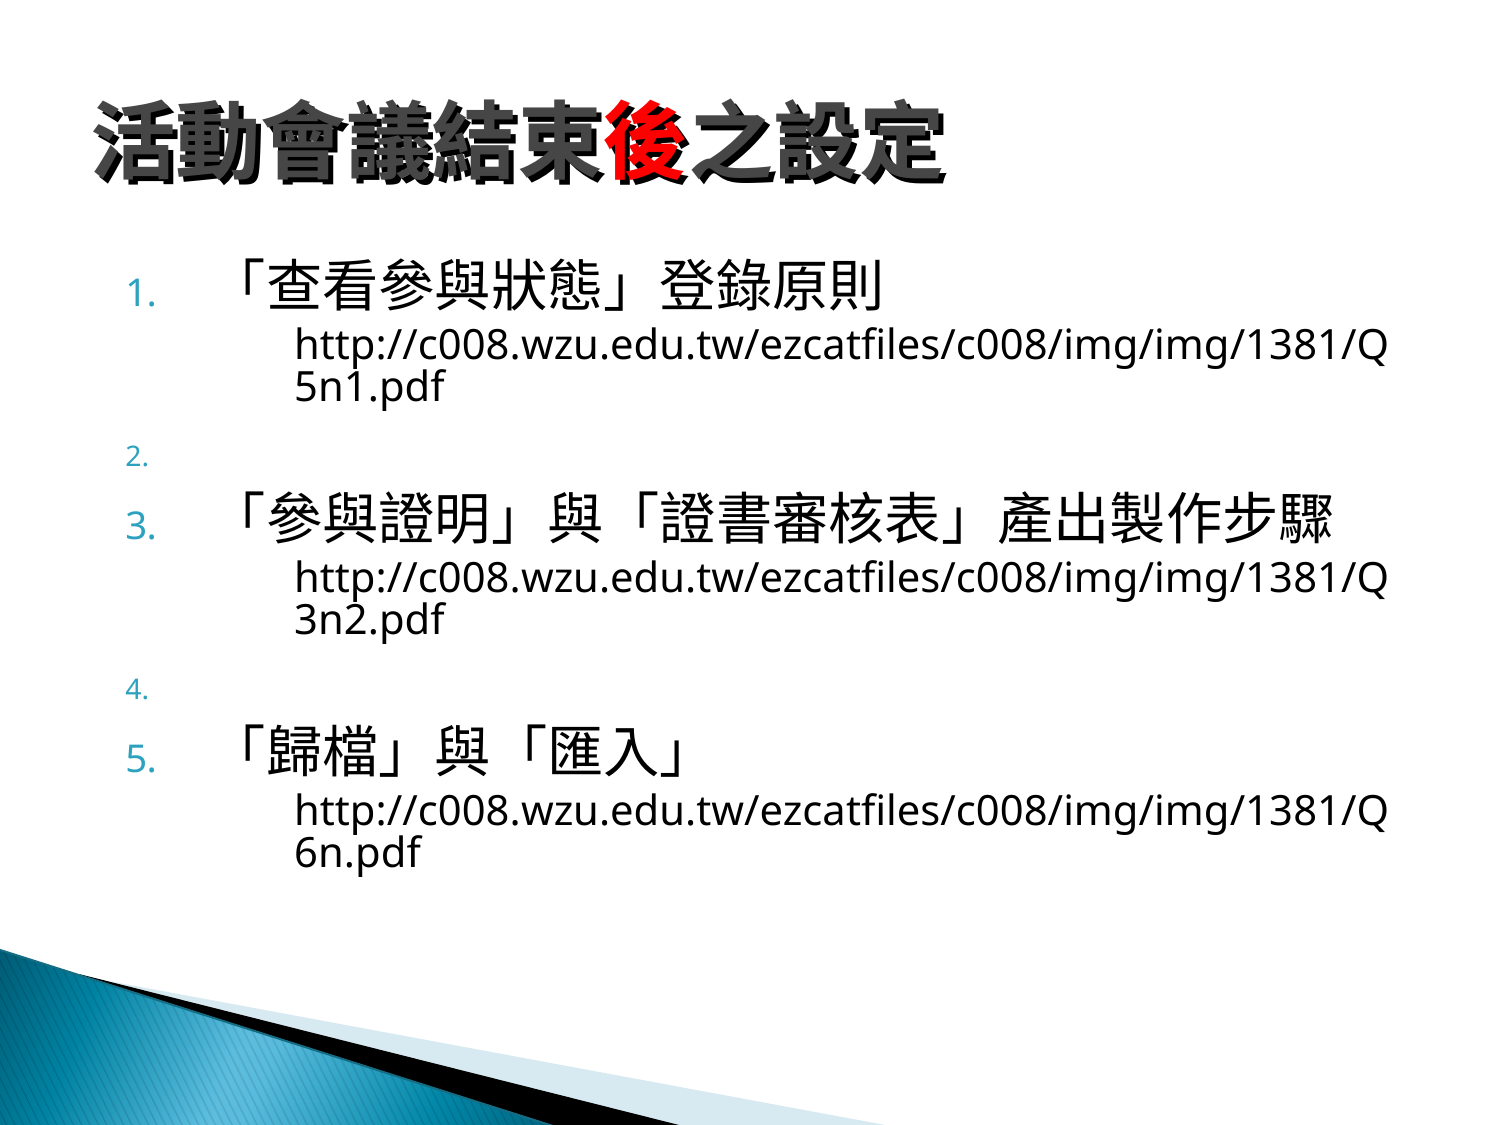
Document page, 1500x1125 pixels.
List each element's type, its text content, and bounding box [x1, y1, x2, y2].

list 「查看參與狀態」登錄原則http://c008.wzu.edu.tw/ezcatfiles/c008/img/img/1381/Q5n1.pdf 「參與證明」與「證書審核表」產出製作步驟http://c008.wzu.edu.tw/ezcatfiles/c008/img/img/1381/Q3n2.pdf 「歸檔」與「匯入」http://c008.wzu.edu.tw/ezcatfiles/c008/img/img/1381/Q6n.pdf [75, 242, 1426, 986]
title 活動會議結束後之設定 [75, 45, 1426, 233]
